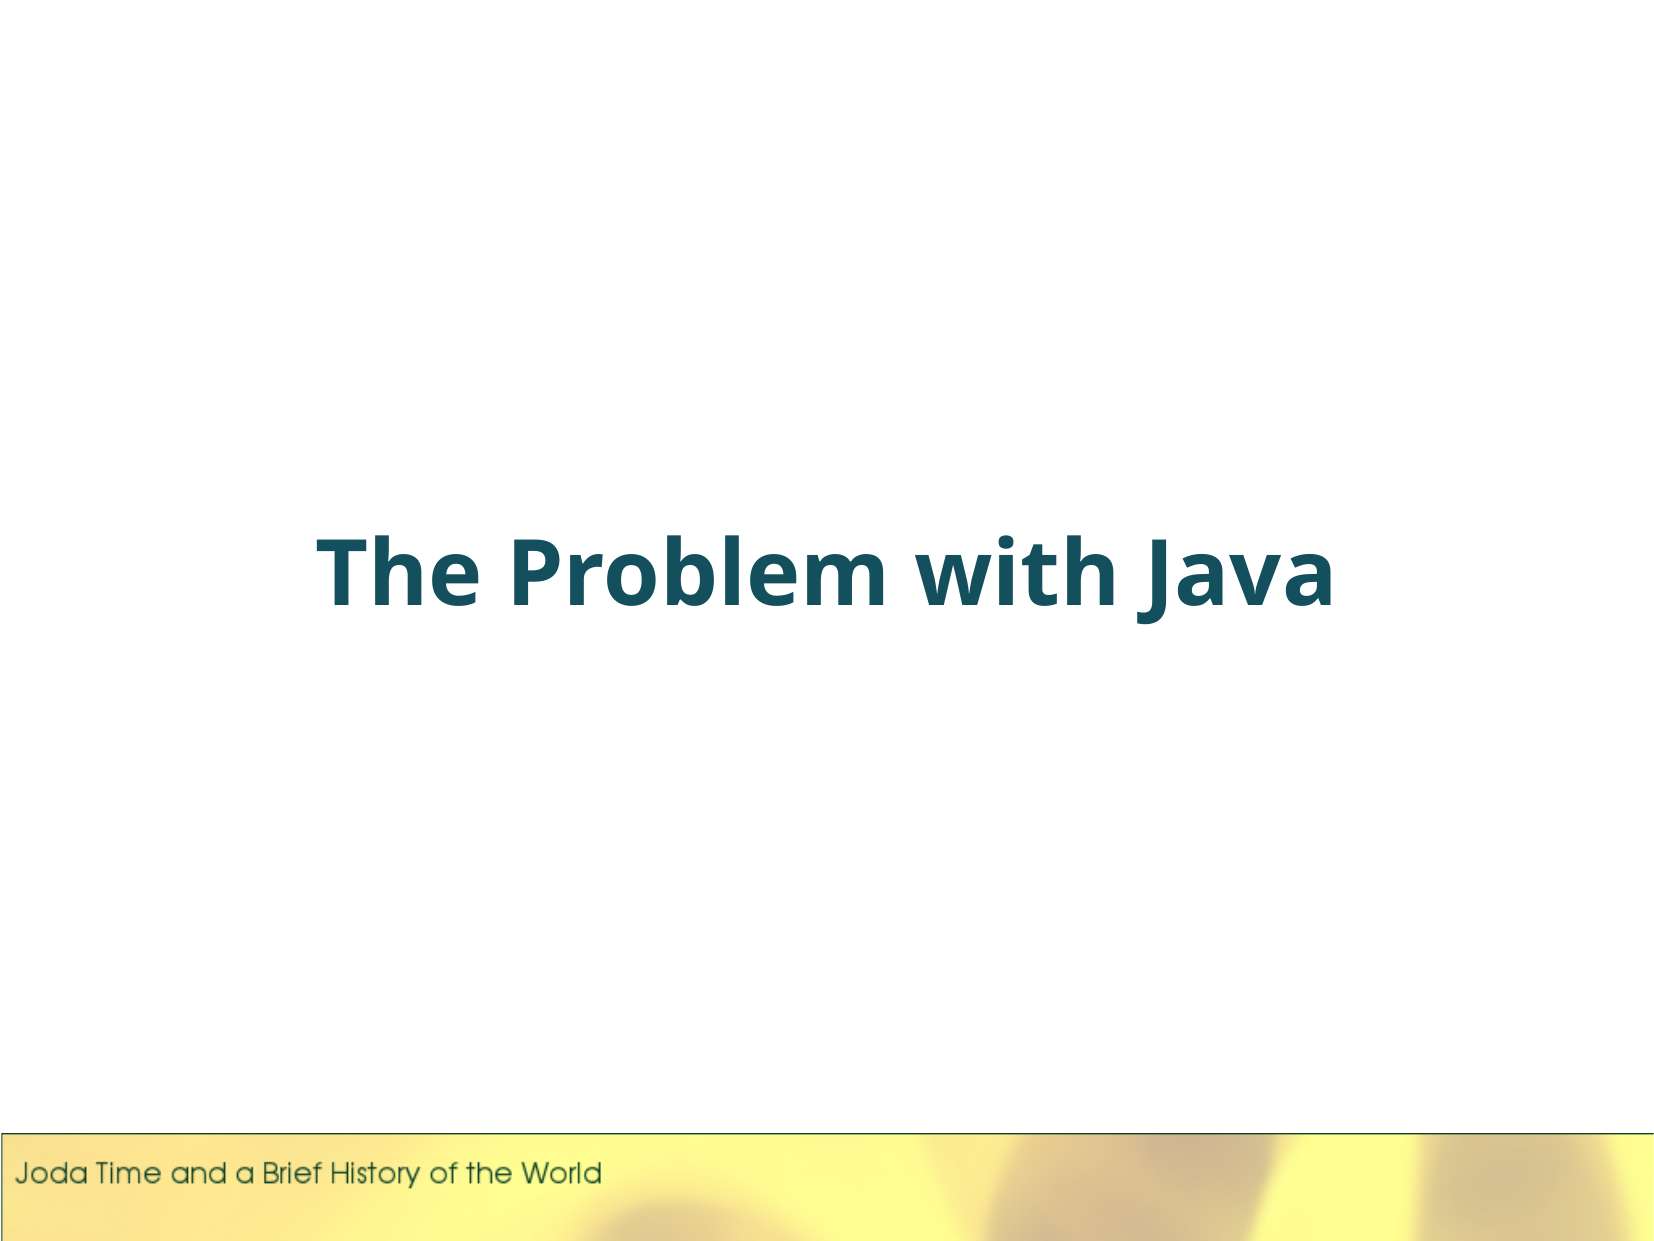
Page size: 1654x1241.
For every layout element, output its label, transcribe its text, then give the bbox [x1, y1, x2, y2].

picture [1, 1133, 1654, 1241]
title The Problem with Java [82, 466, 1571, 674]
